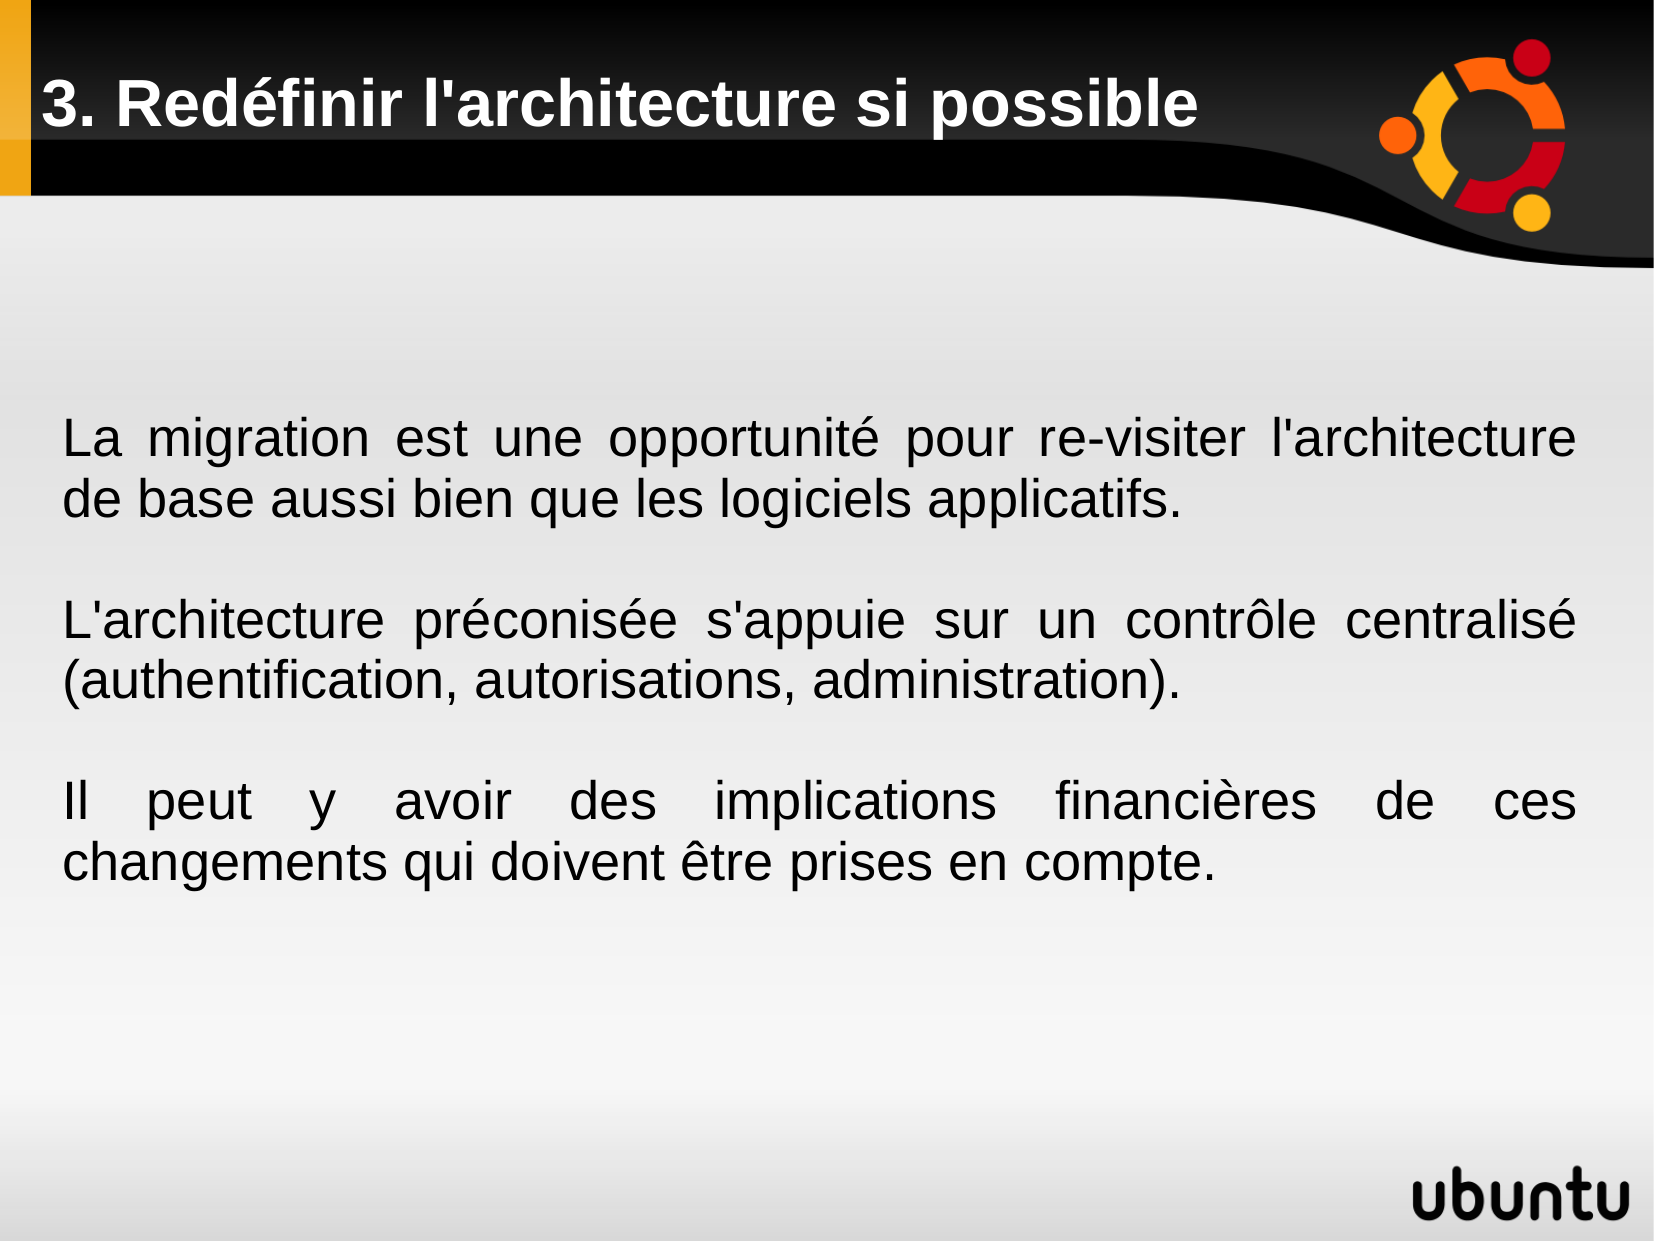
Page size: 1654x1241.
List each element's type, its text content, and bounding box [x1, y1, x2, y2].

picture [0, 0, 1654, 1241]
title 3. Redéfinir l'architecture si possible [41, 29, 1607, 178]
text_box La migration est une opportunité pour re-visiter l'architecture de base aussi bien que les logiciels applicatifs. L'architecture préconisée s'appuie sur un contrôle centralisé (authentification, autorisations, administration). Il peut y avoir des implications financières de ces changements qui doivent être prises en compte. [47, 400, 1595, 954]
